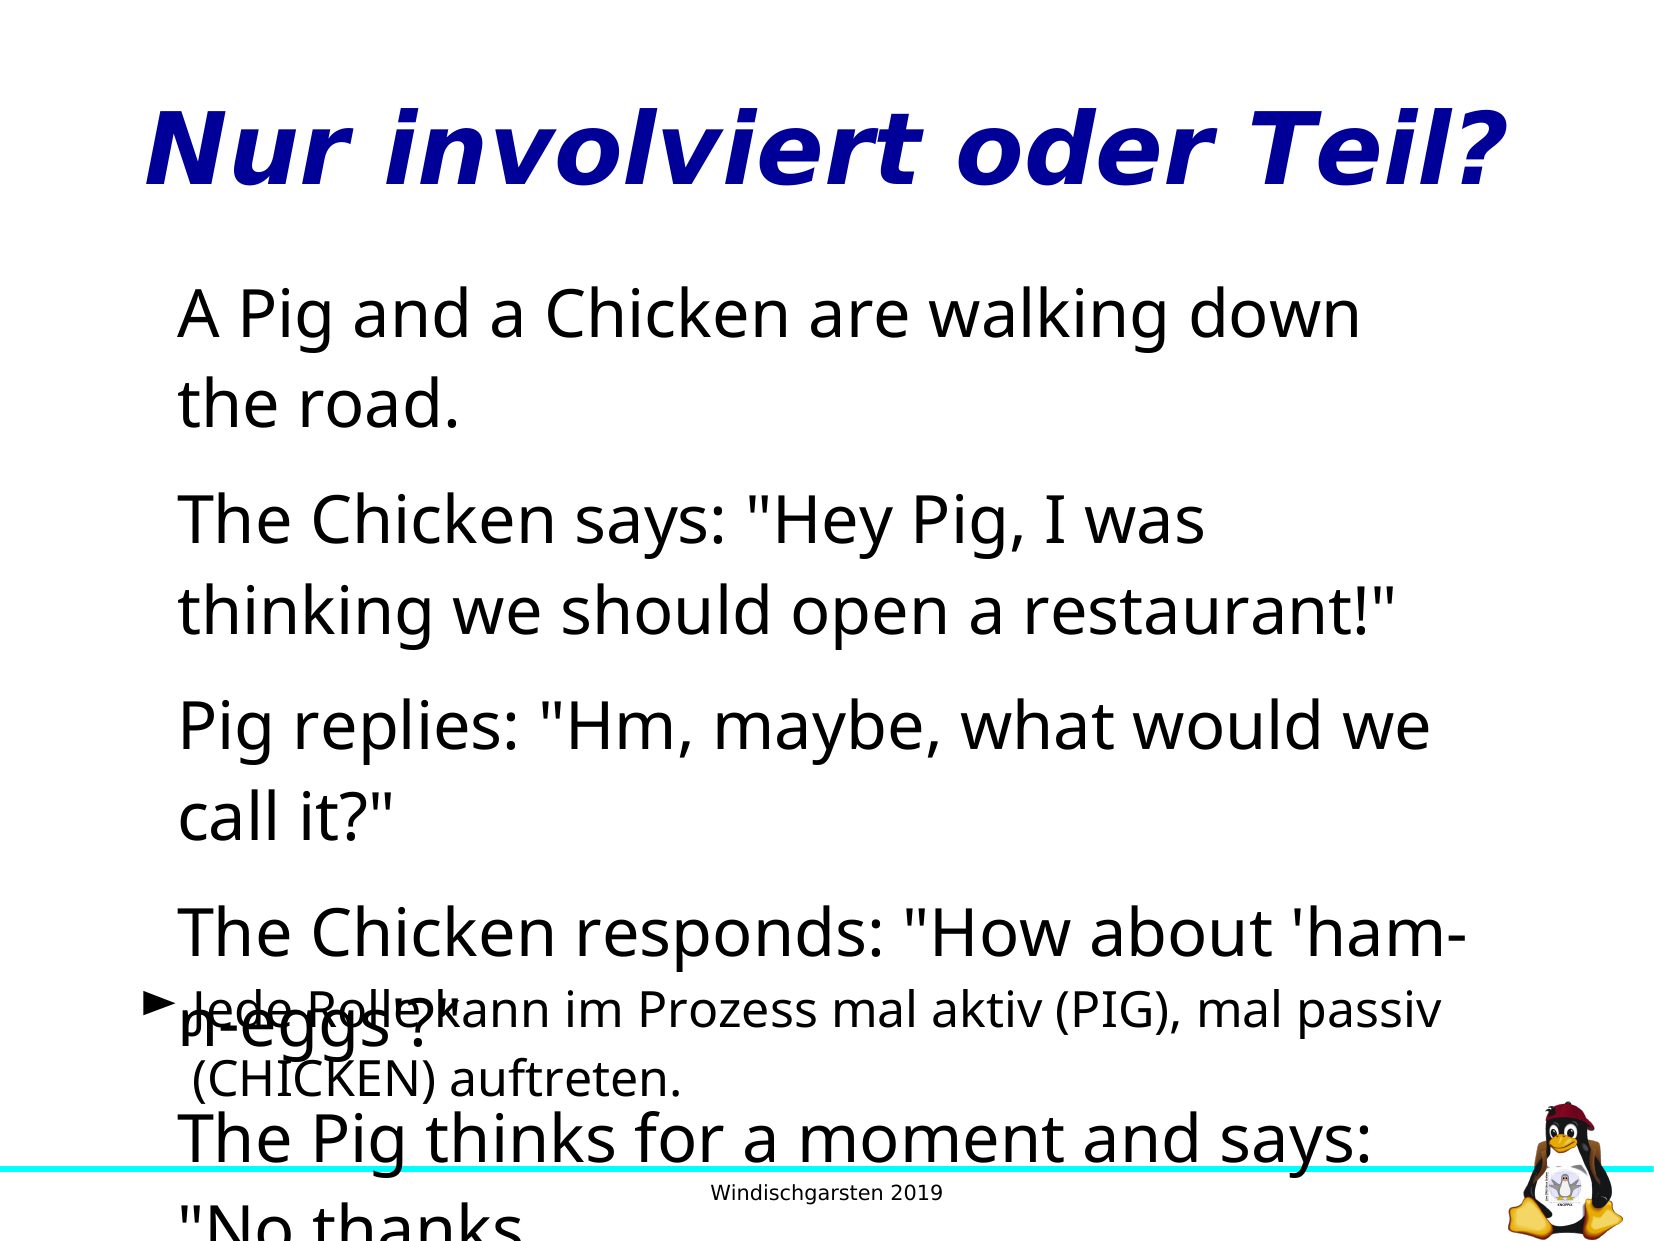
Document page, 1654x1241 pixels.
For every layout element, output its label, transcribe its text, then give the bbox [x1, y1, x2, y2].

list Jede Rolle kann im Prozess mal aktiv (PIG), mal passiv (CHICKEN) auftreten. [121, 974, 1561, 1132]
picture [1505, 1100, 1625, 1241]
text_box A Pig and a Chicken are walking down the road. The Chicken says: "Hey Pig, I was thinking we should open a restaurant!" Pig replies: "Hm, maybe, what would we call it?" The Chicken responds: "How about 'ham-n-eggs'?" The Pig thinks for a moment and says: "No thanks. I'd be committed, but you'd only be involved." [177, 265, 1477, 888]
title Nur involviert oder Teil? [121, 46, 1534, 254]
